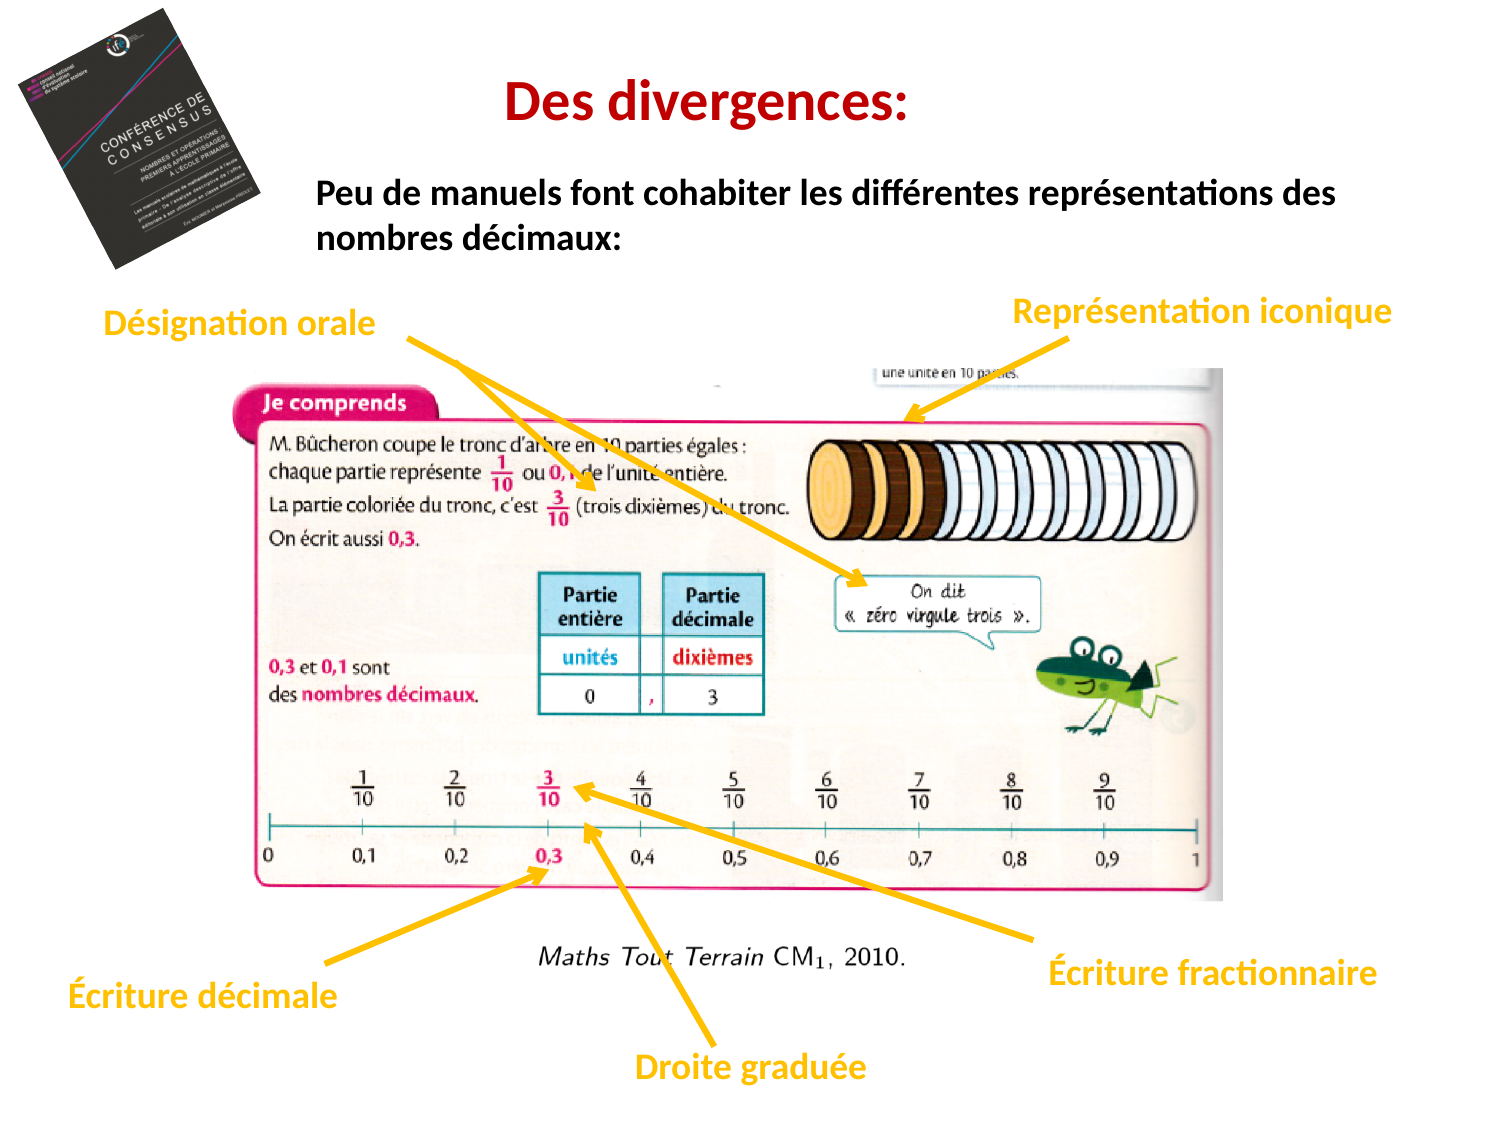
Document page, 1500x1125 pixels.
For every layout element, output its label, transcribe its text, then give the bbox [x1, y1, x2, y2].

text_box Peu de manuels font cohabiter les différentes représentations des nombres décimaux: [301, 160, 1388, 266]
picture [218, 338, 1223, 976]
text_box Écriture fractionnaire [1033, 940, 1424, 1001]
text_box Désignation orale [88, 290, 621, 351]
text_box Droite graduée [620, 1034, 1010, 1095]
text_box Des divergences: [490, 54, 939, 140]
text_box Écriture décimale [53, 964, 443, 1024]
text_box Représentation iconique [998, 278, 1436, 339]
picture [17, 7, 261, 270]
